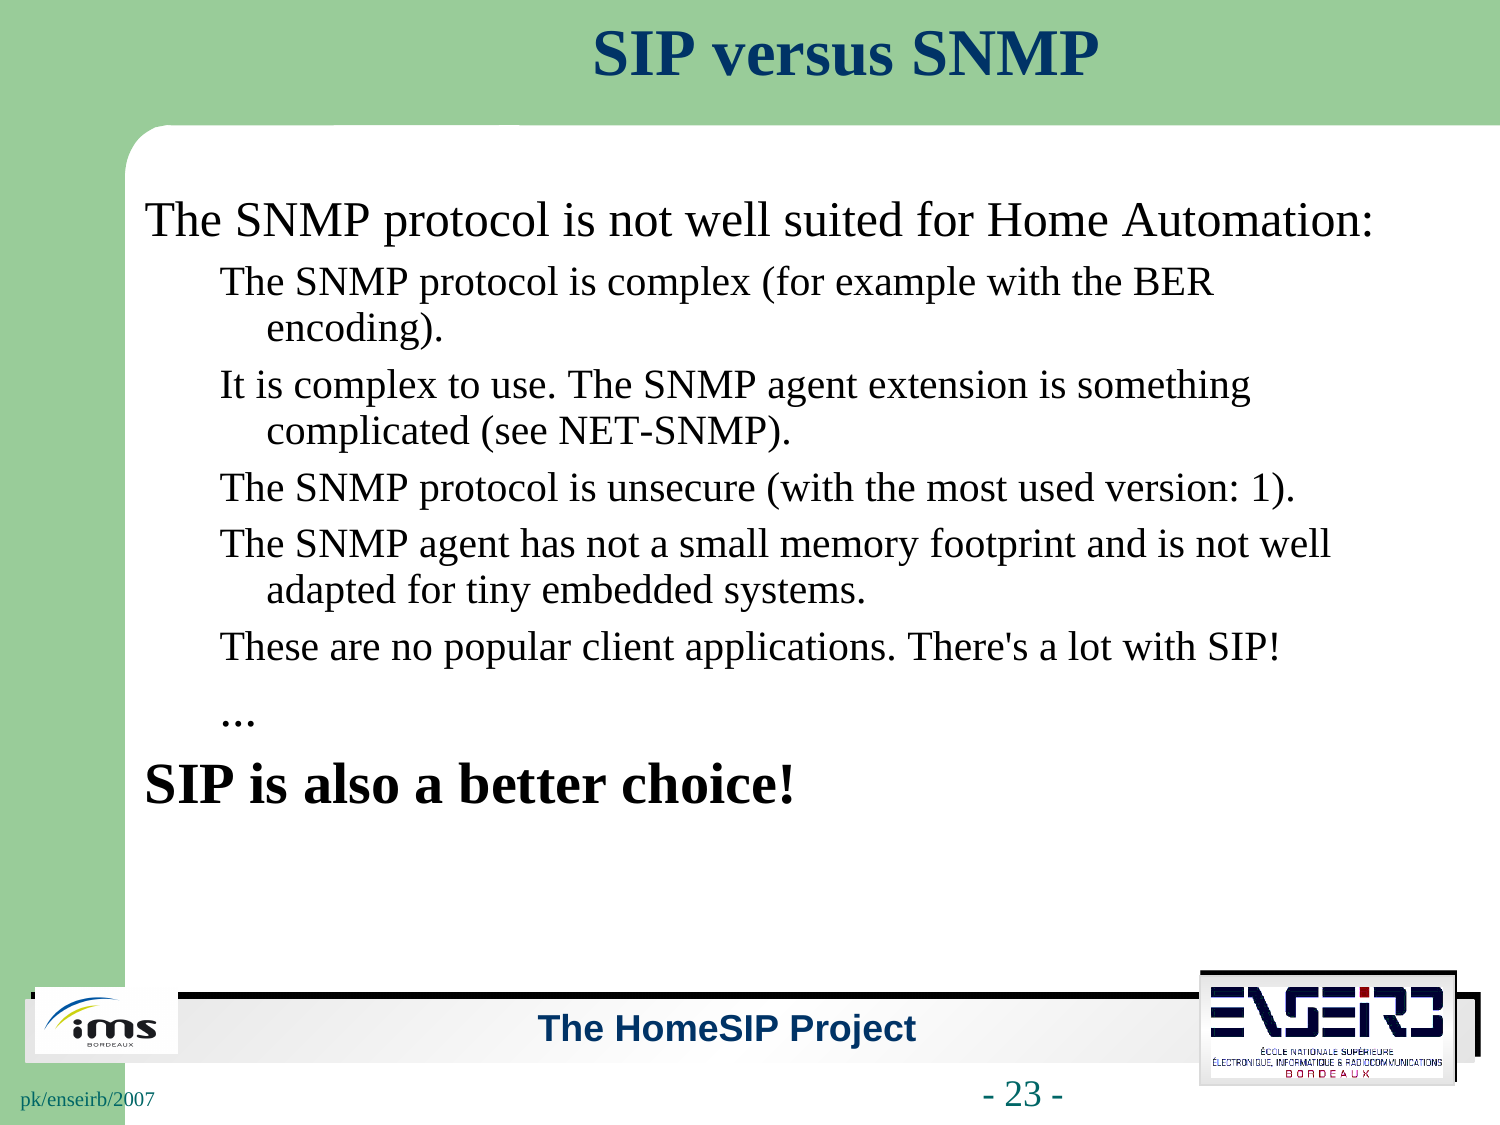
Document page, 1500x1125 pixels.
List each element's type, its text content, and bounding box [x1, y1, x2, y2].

picture [1211, 987, 1443, 1078]
text_box The SNMP protocol is not well suited for Home Automation: The SNMP protocol is complex (for example with the BER encoding). It is complex to use. The SNMP agent extension is something complicated (see NET-SNMP). The SNMP protocol is unsecure (with the most used version: 1). The SNMP agent has not a small memory footprint and is not well adapted for tiny embedded systems. These are no popular client applications. There's a lot with SIP! ... SIP is also a better choice! [129, 184, 1392, 796]
text_box SIP versus SNMP [246, 8, 1447, 99]
picture [35, 987, 178, 1054]
